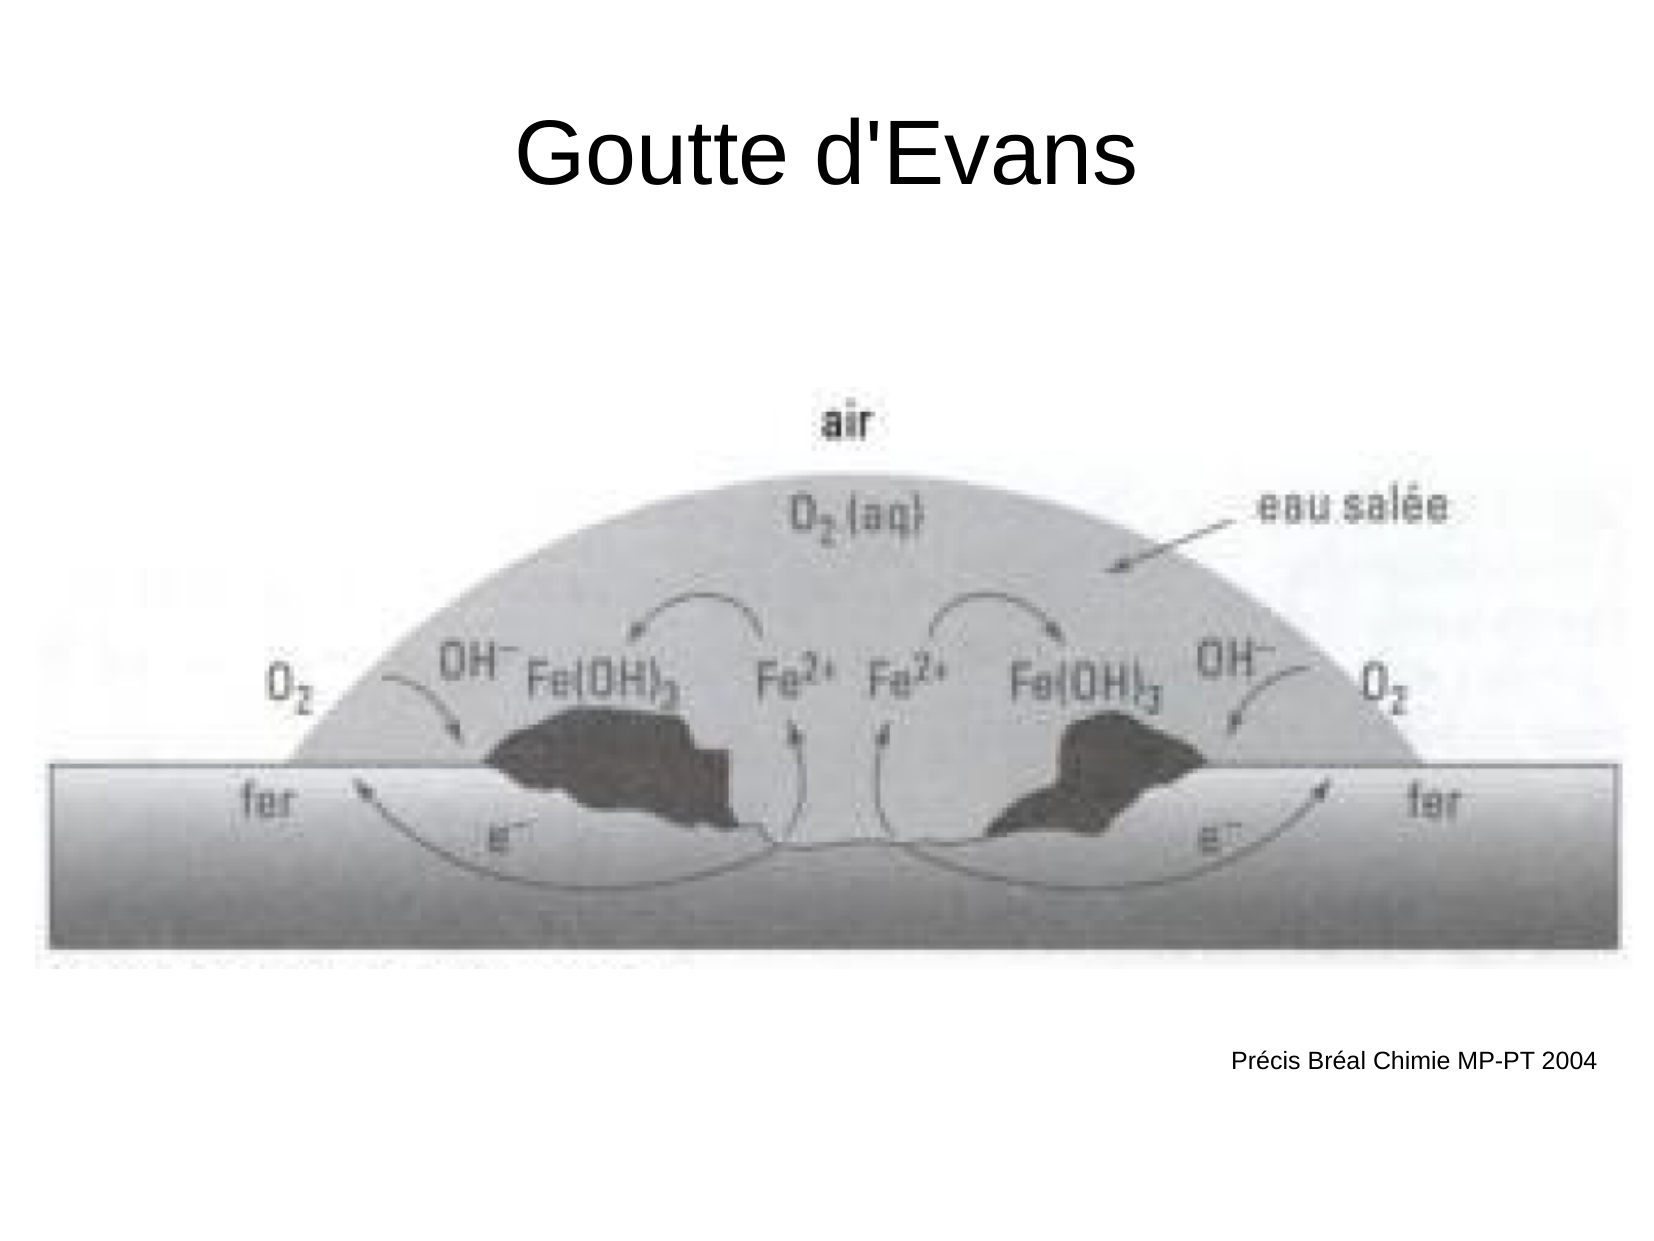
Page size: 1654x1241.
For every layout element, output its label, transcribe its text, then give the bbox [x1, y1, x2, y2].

text_box Précis Bréal Chimie MP-PT 2004 [1216, 1039, 1630, 1083]
title Goutte d'Evans [82, 49, 1571, 257]
picture [35, 387, 1634, 969]
